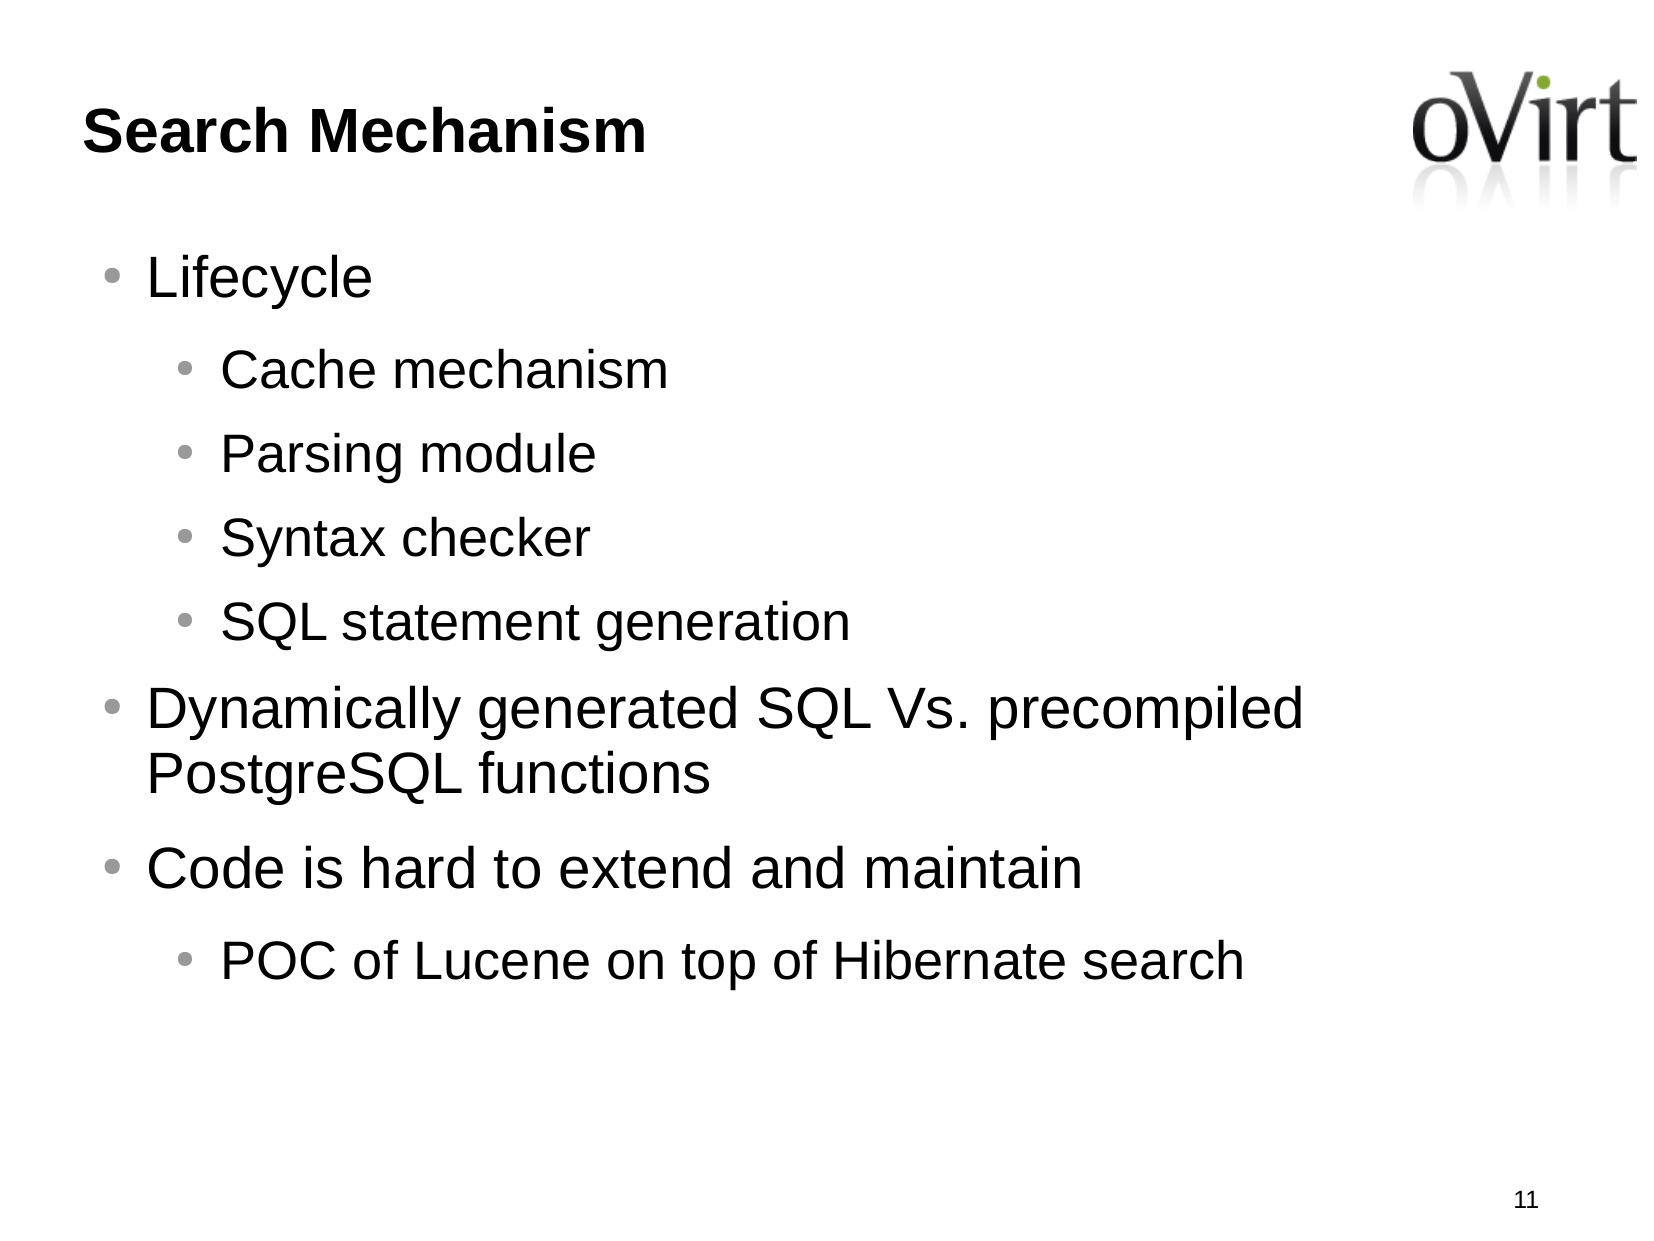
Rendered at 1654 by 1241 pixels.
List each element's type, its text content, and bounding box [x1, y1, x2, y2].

list Lifecycle Cache mechanism Parsing module Syntax checker SQL statement generation Dynamically generated SQL Vs. precompiled PostgreSQL functions Code is hard to extend and maintain POC of Lucene on top of Hibernate search [86, 244, 1576, 1039]
picture [1413, 63, 1637, 212]
title Search Mechanism [82, 37, 1303, 226]
